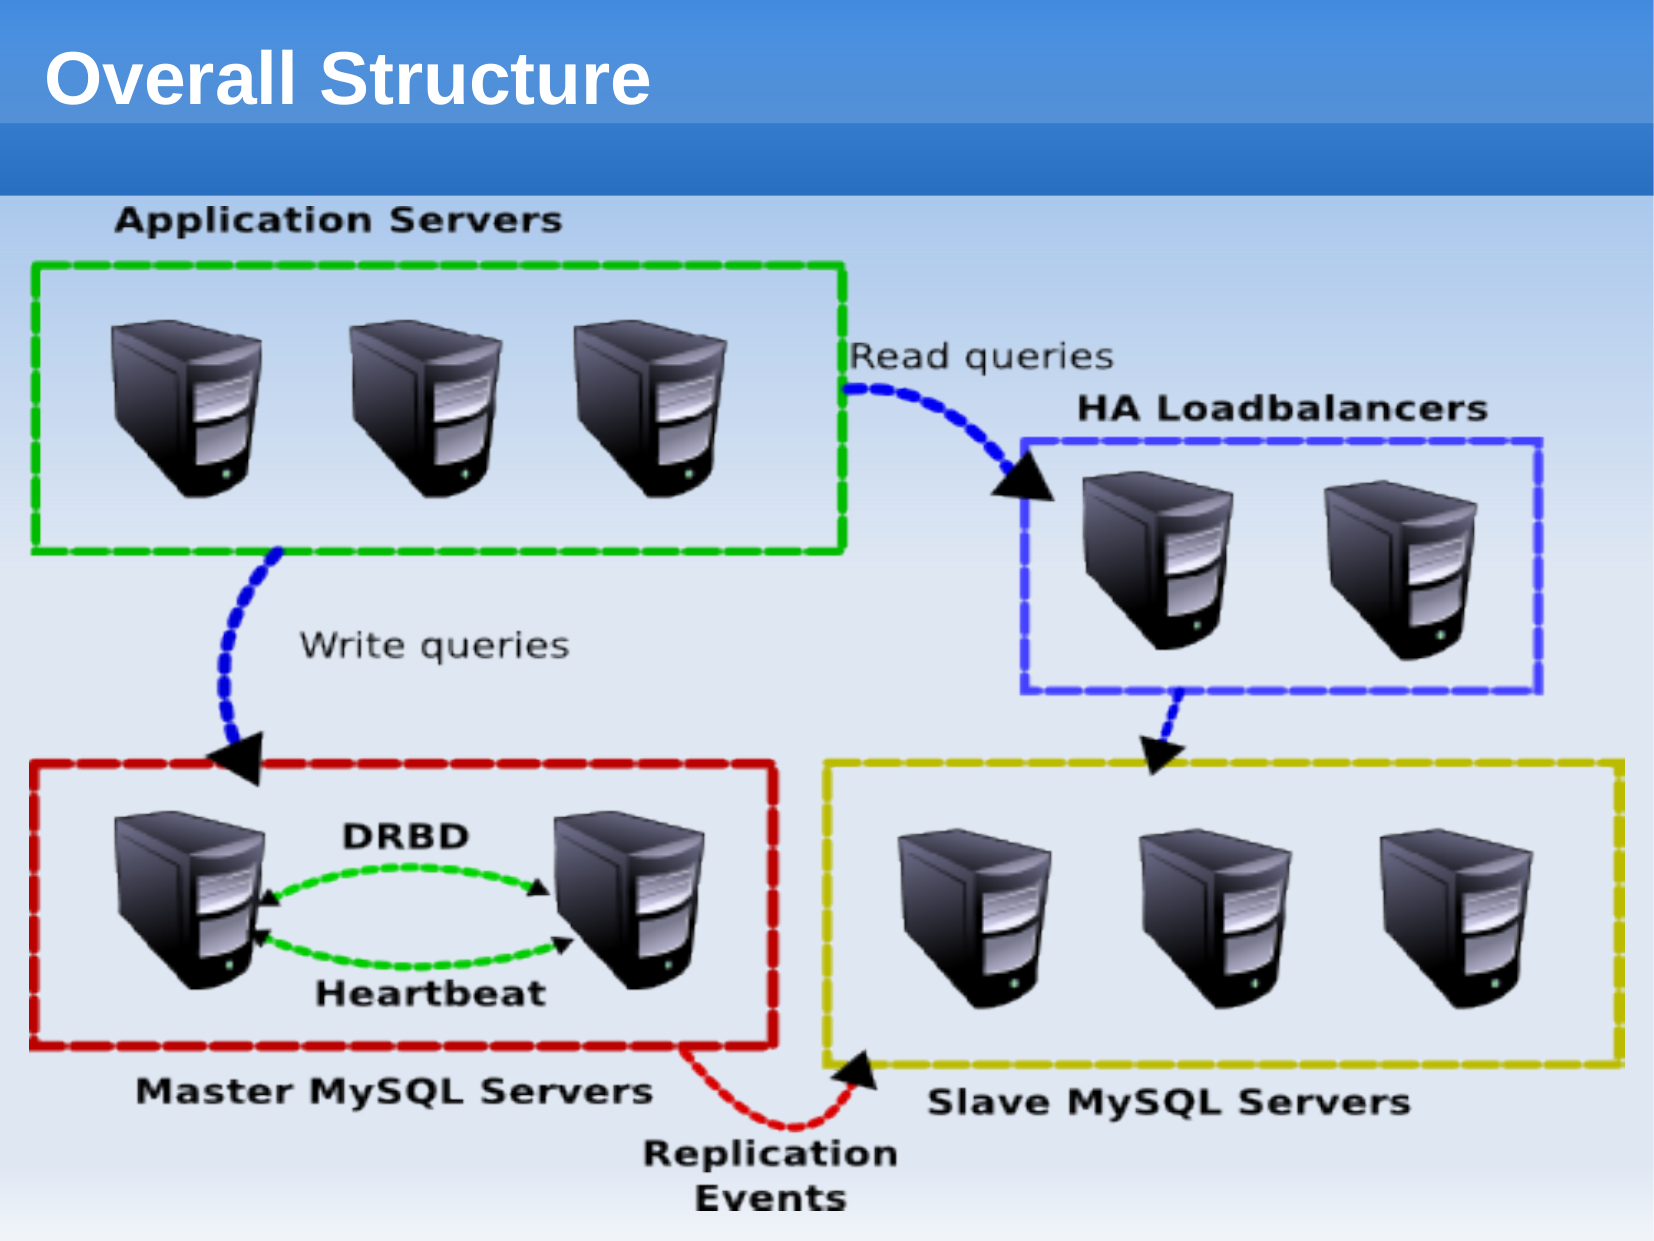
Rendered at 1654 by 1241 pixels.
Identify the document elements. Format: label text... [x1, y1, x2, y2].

text_box Overall Structure [29, 29, 1625, 158]
picture [0, 0, 1654, 1241]
